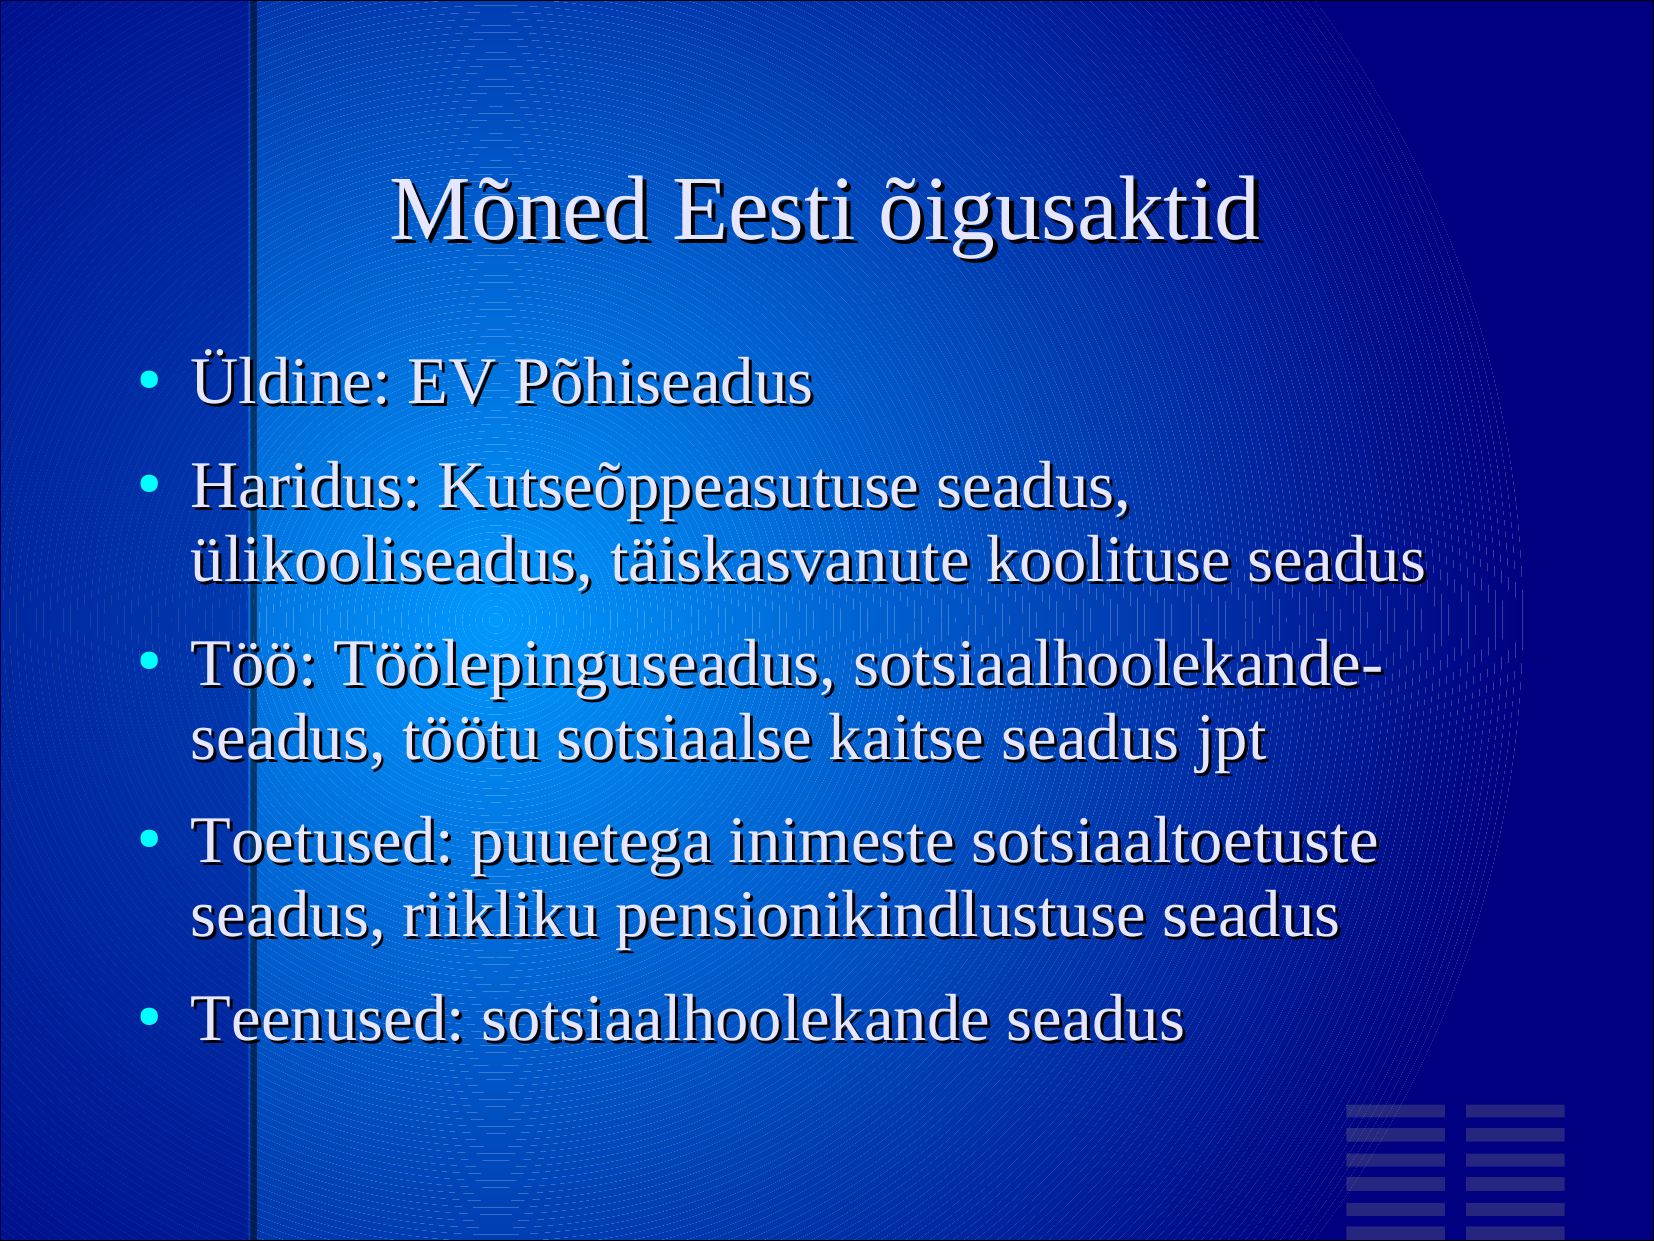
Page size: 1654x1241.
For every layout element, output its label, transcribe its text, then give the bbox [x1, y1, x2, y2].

title Mõned Eesti õigusaktid [119, 104, 1533, 313]
list Üldine: EV Põhiseadus Haridus: Kutseõppeasutuse seadus, ülikooliseadus, täiskasvanute koolituse seadus Töö: Töölepinguseadus, sotsiaalhoolekande-seadus, töötu sotsiaalse kaitse seadus jpt Toetused: puuetega inimeste sotsiaaltoetuste seadus, riikliku pensionikindlustuse seadus Teenused: sotsiaalhoolekande seadus [119, 344, 1533, 1126]
